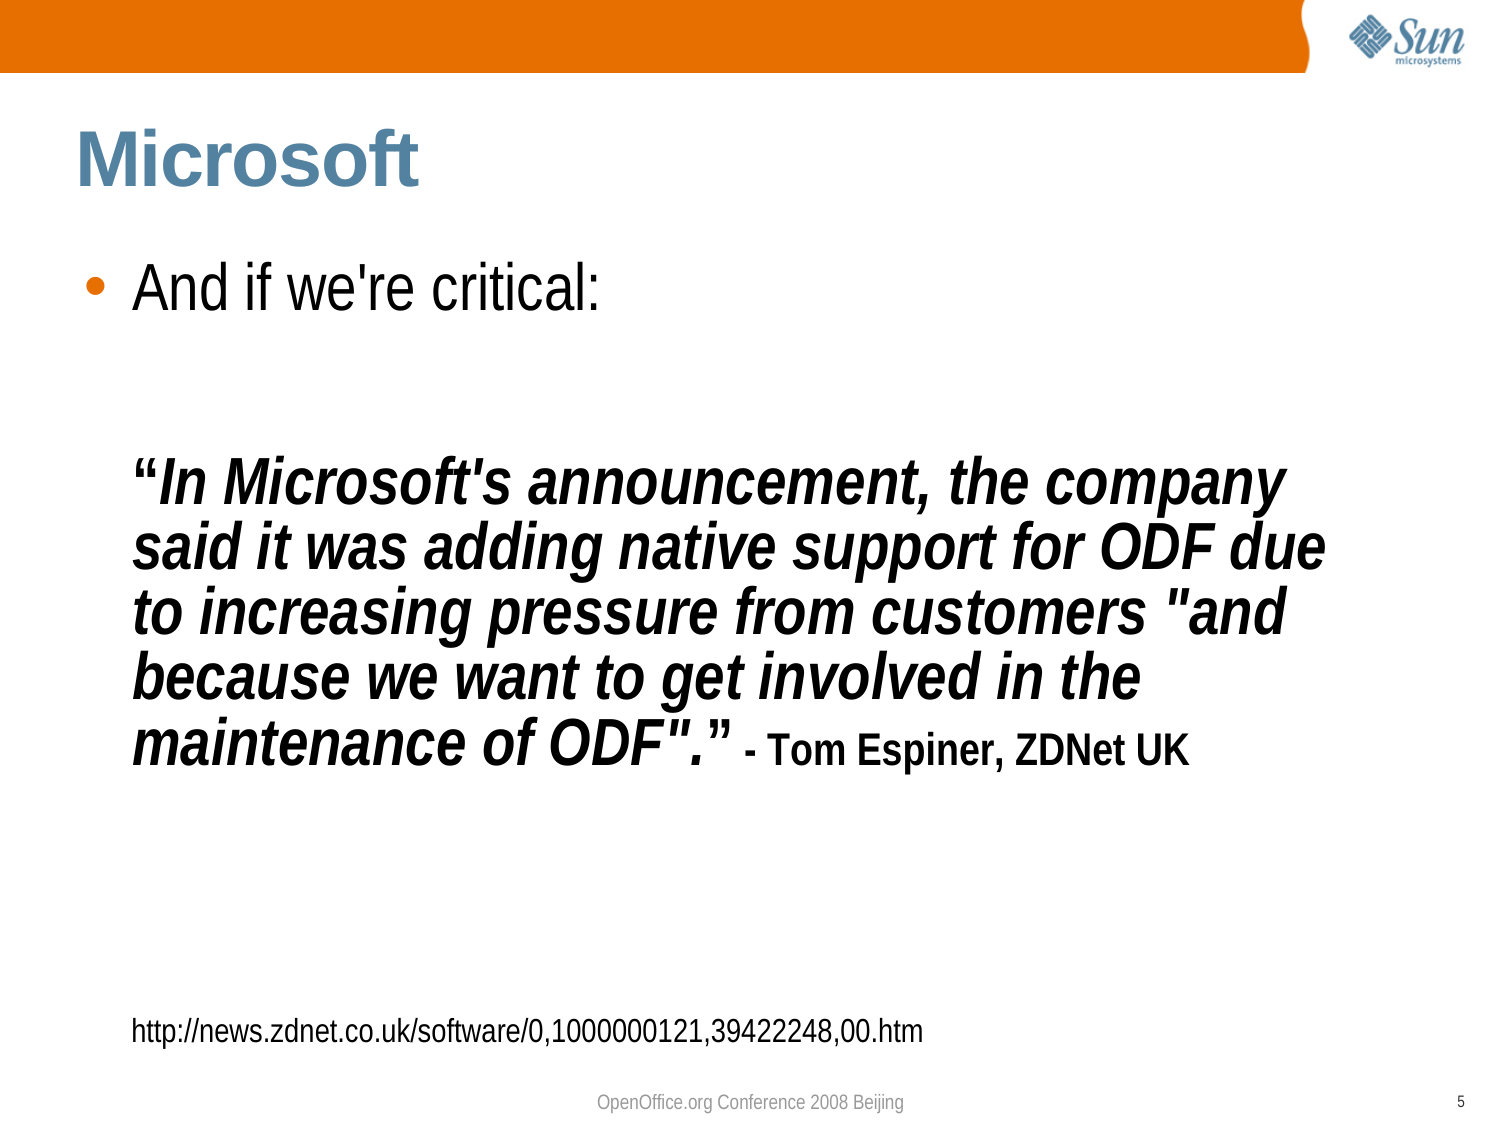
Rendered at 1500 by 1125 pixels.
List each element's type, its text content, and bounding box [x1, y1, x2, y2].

text_box http://news.zdnet.co.uk/software/0,1000000121,39422248,00.htm [131, 1016, 1442, 1056]
picture [0, 0, 1500, 73]
list And if we're critical: “In Microsoft's announcement, the company said it was adding native support for ODF due to increasing pressure from customers "and because we want to get involved in the maintenance of ODF".” - Tom Espiner, ZDNet UK [64, 258, 1369, 1062]
title Microsoft [75, 123, 1463, 227]
